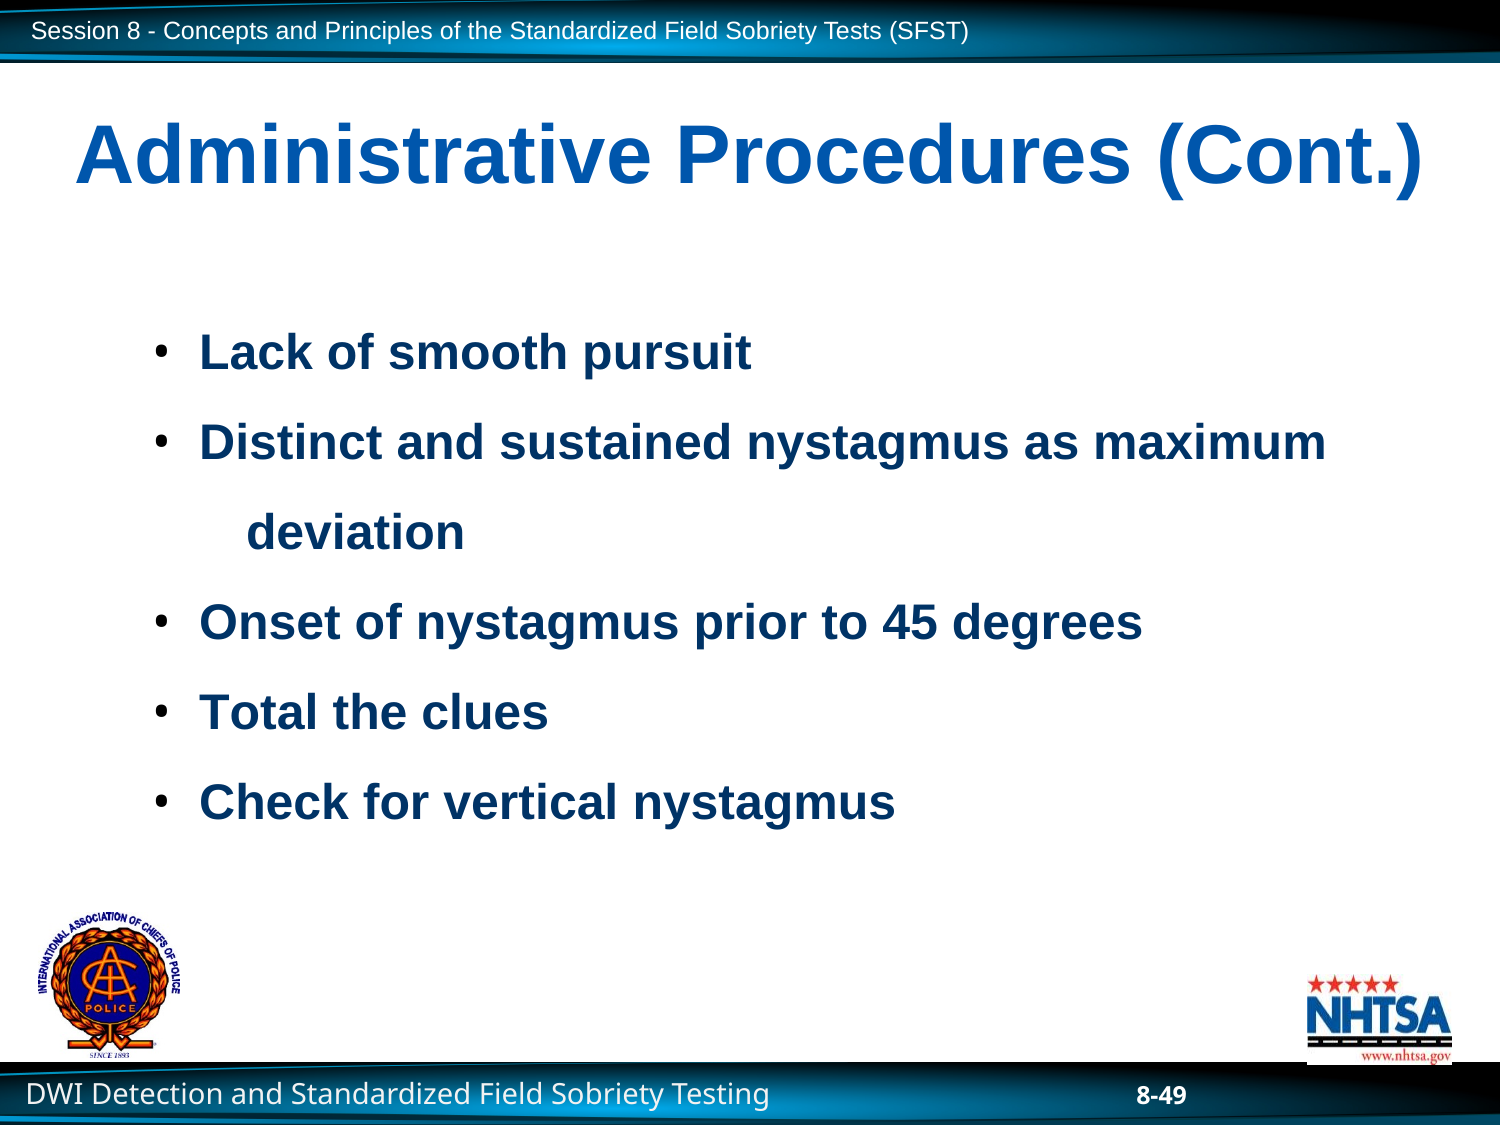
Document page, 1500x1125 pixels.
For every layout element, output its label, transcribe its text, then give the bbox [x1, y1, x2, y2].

list Lack of smooth pursuit Distinct and sustained nystagmus as maximum deviation Onset of nystagmus prior to 45 degrees Total the clues Check for vertical nystagmus [152, 290, 1481, 885]
title Administrative Procedures (Cont.) [50, 87, 1451, 213]
text_box 8-49 [1121, 1067, 1471, 1125]
